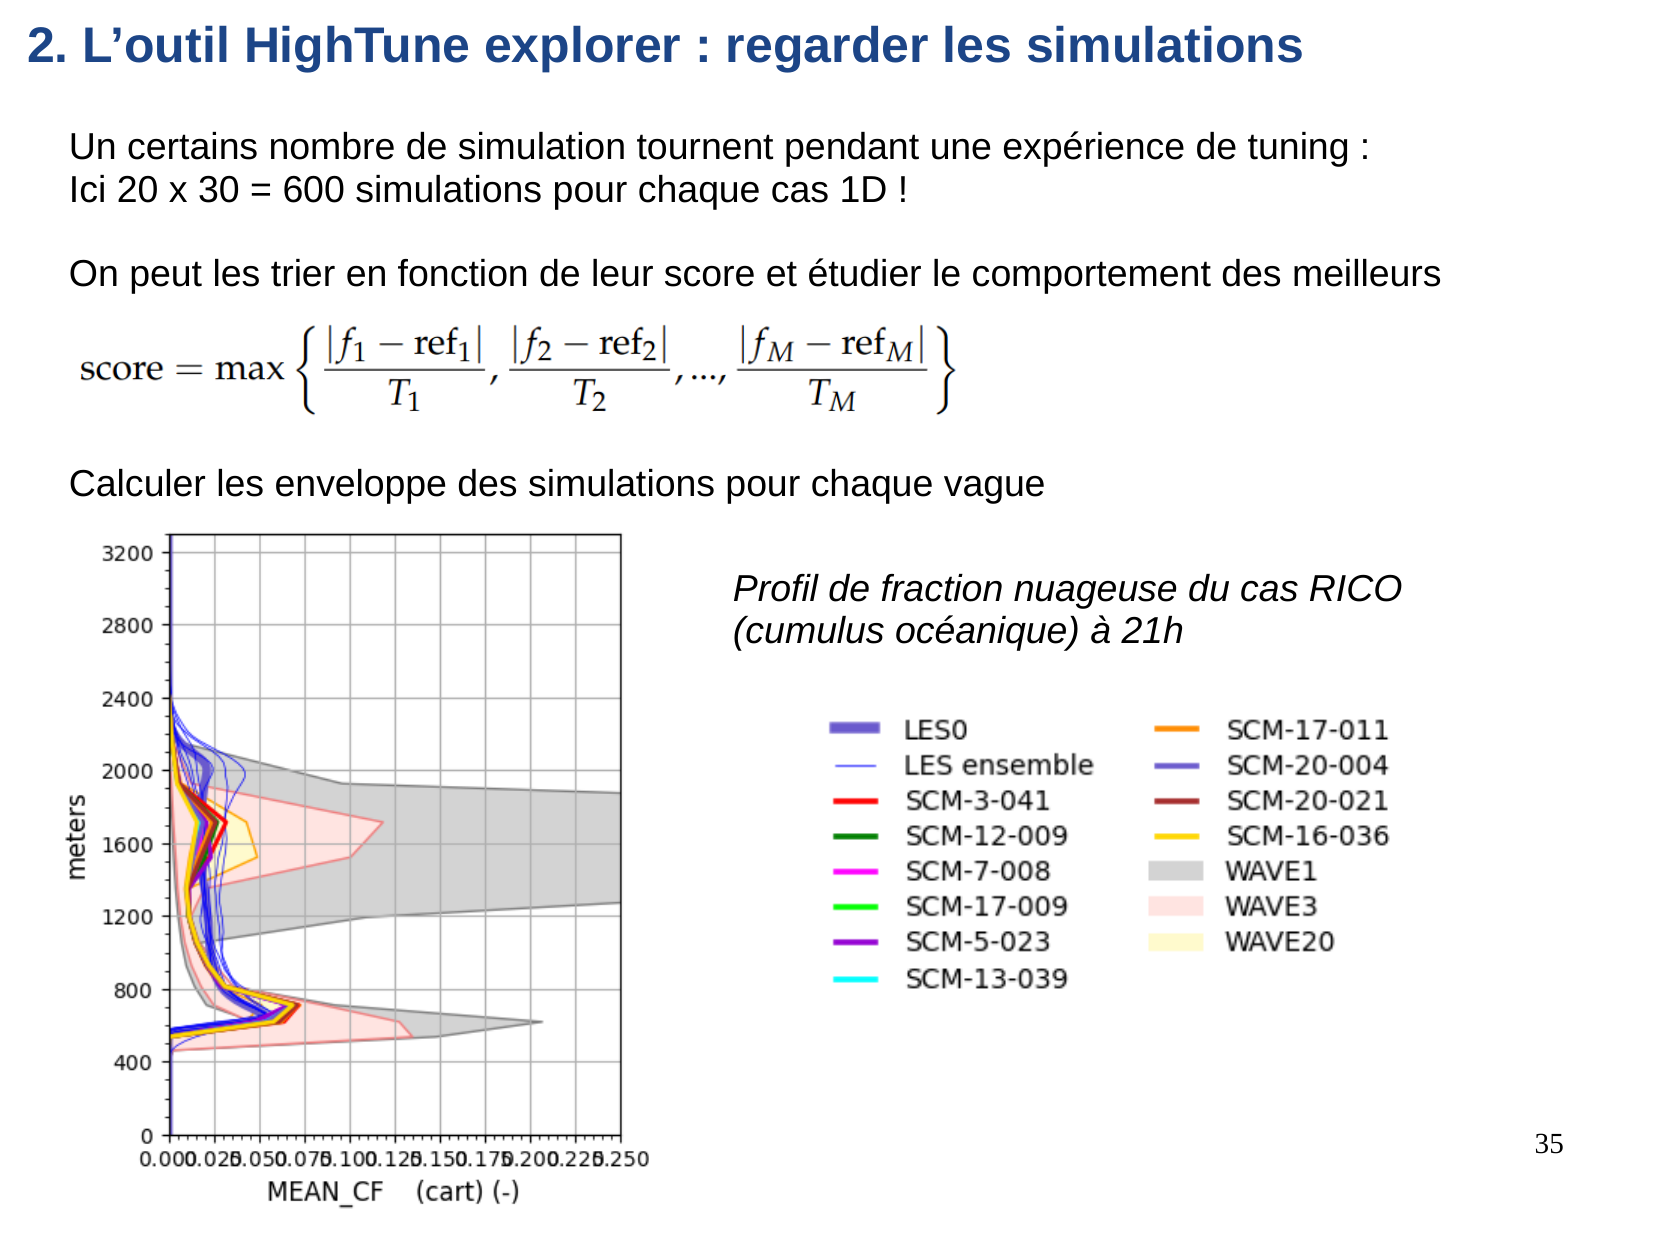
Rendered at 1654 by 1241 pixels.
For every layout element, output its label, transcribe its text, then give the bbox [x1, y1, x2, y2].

text_box Un certains nombre de simulation tournent pendant une expérience de tuning : Ici 20 x 30 = 600 simulations pour chaque cas 1D ! On peut les trier en fonction de leur score et étudier le comportement des meilleurs Calculer les enveloppe des simulations pour chaque vague [54, 118, 1458, 512]
text_box 2. L’outil HighTune explorer : regarder les simulations [12, 9, 1321, 127]
text_box Profil de fraction nuageuse du cas RICO (cumulus océanique) à 21h [718, 560, 1429, 660]
picture [724, 694, 1525, 1020]
picture [62, 301, 966, 431]
picture [49, 527, 664, 1216]
